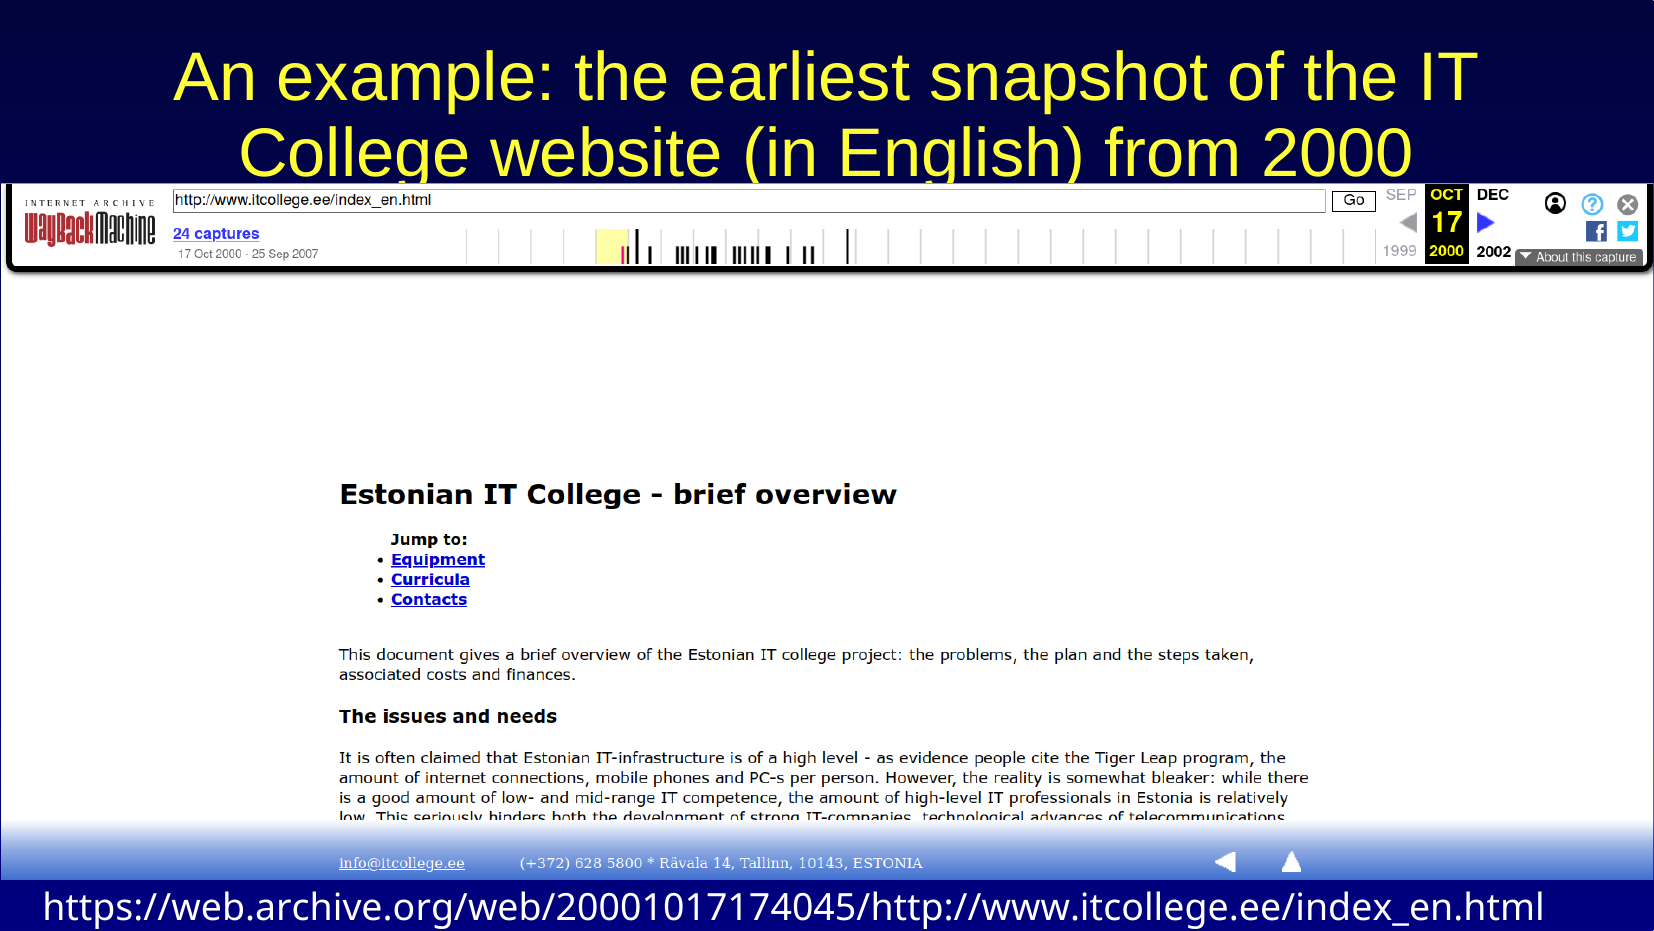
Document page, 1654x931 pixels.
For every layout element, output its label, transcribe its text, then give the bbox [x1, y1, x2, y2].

text_box https://web.archive.org/web/20001017174045/http://www.itcollege.ee/index_en.html [42, 880, 1646, 931]
picture [1, 183, 1654, 880]
title An example: the earliest snapshot of the IT College website (in English) from 2000 [82, 37, 1571, 183]
